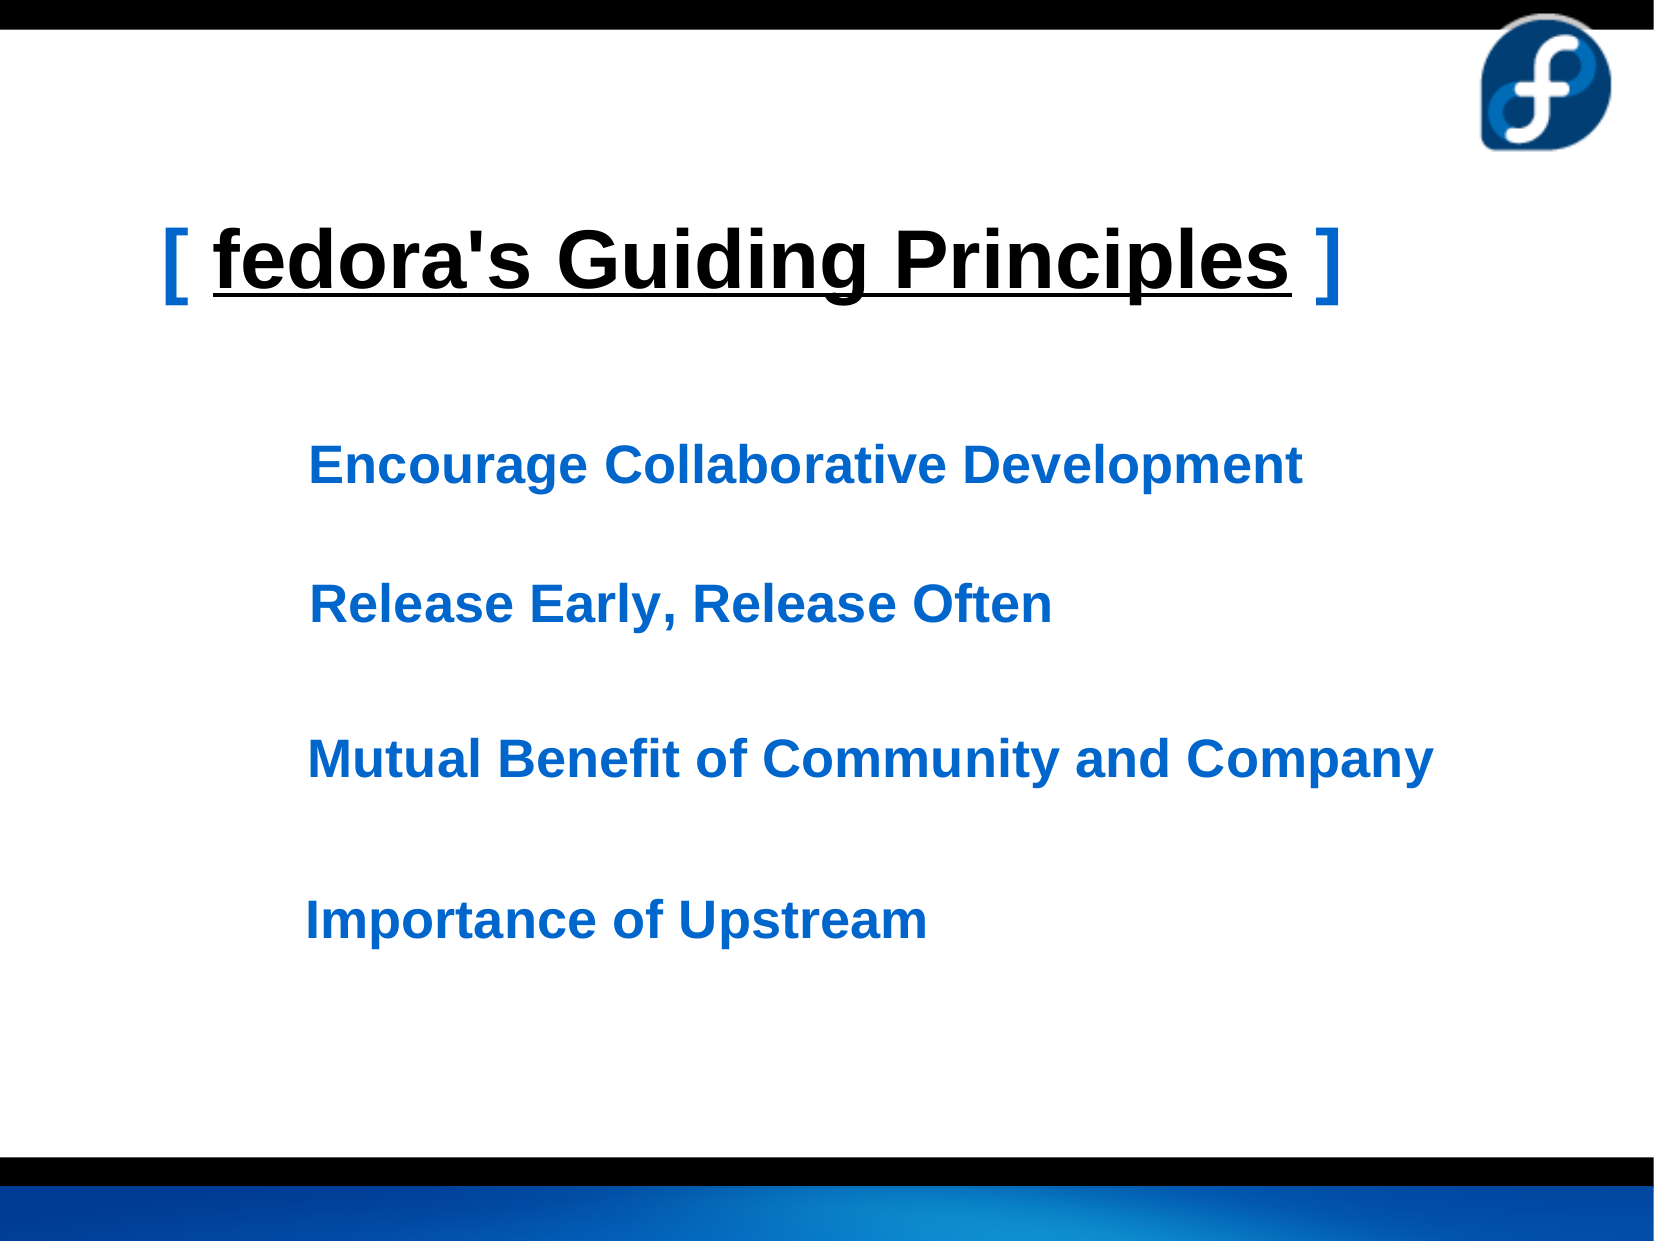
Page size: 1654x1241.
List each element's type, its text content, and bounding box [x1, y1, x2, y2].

title [187, 497, 1357, 662]
list Importance of Upstream [272, 882, 1479, 958]
picture [0, 1186, 1654, 1241]
list Encourage Collaborative Development [275, 426, 1482, 503]
list Mutual Benefit of Community and Company [274, 721, 1538, 804]
list Release Early, Release Often [276, 566, 1483, 642]
picture [838, 12, 1622, 254]
text_box [ fedora's Guiding Principles ] [147, 205, 1361, 314]
